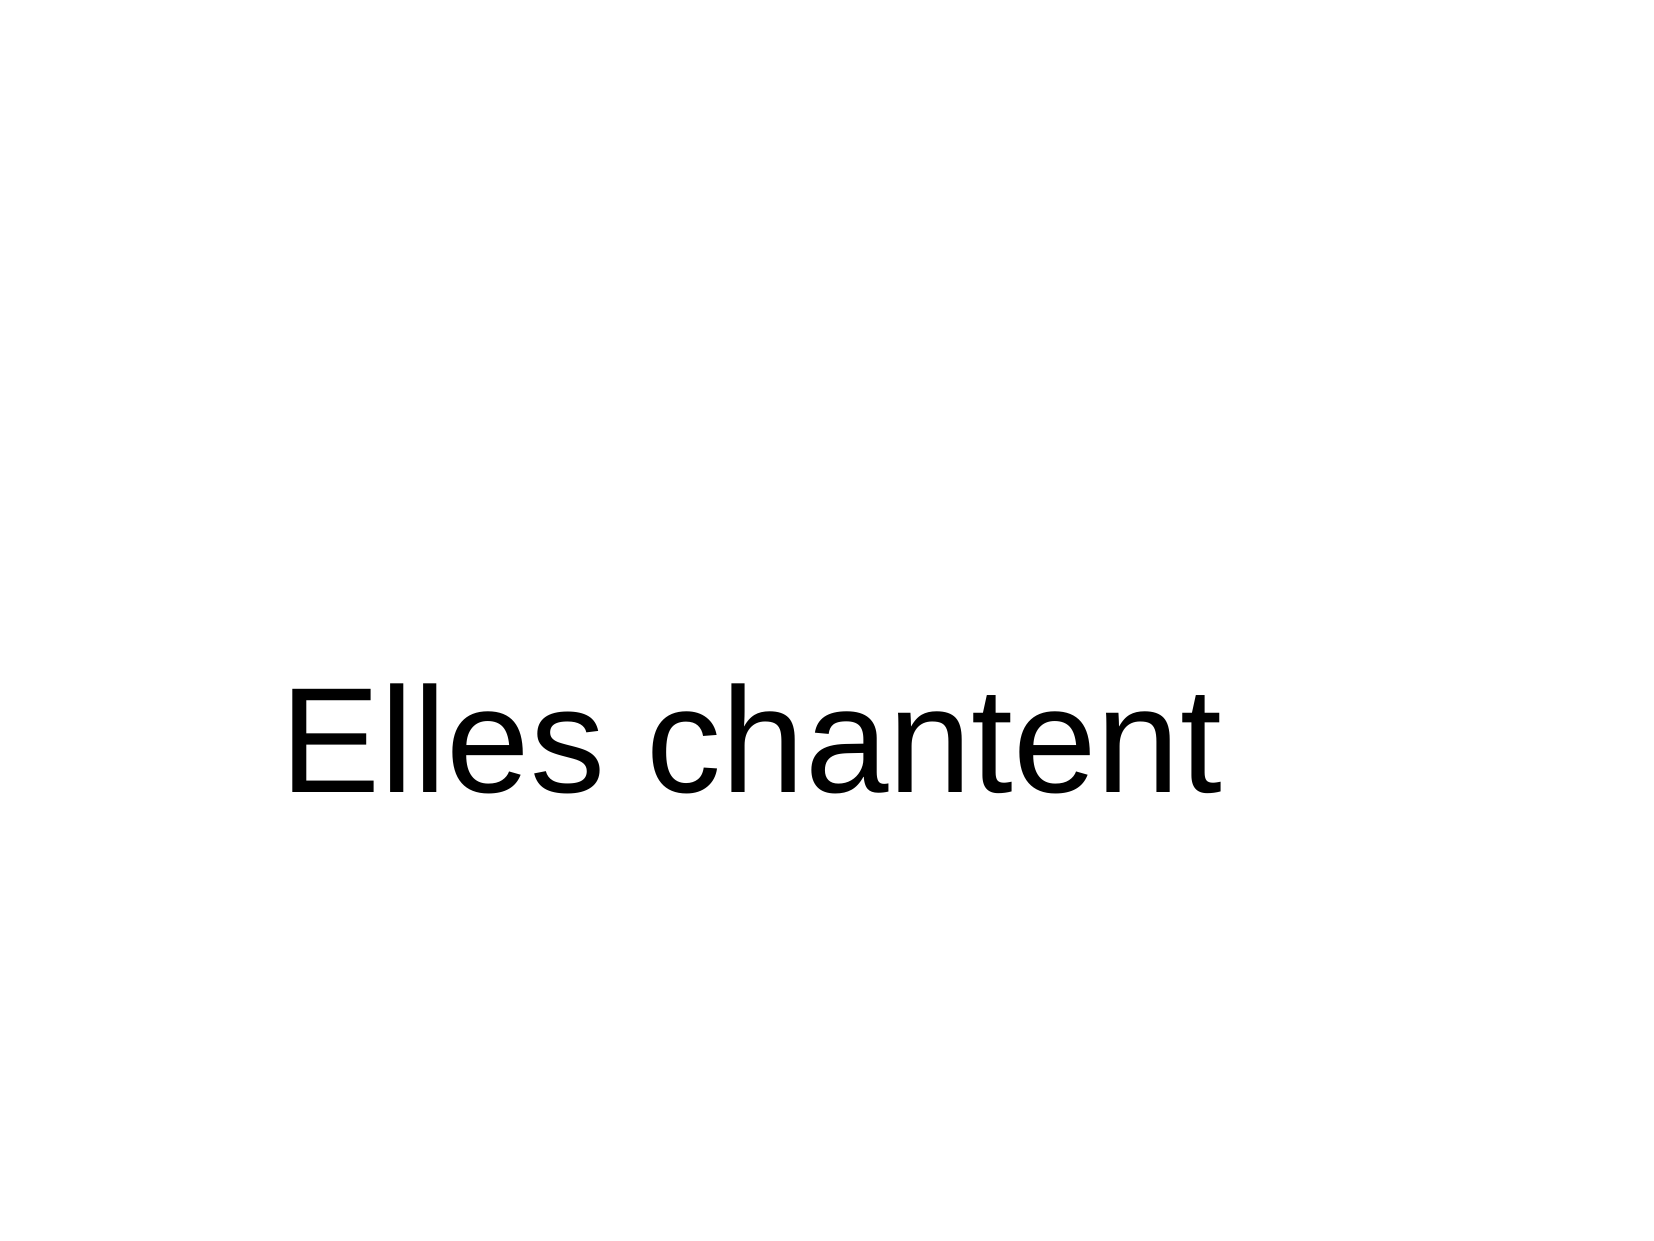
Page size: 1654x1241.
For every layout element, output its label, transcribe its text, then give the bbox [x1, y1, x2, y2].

text_box Elles chantent [265, 649, 1506, 832]
